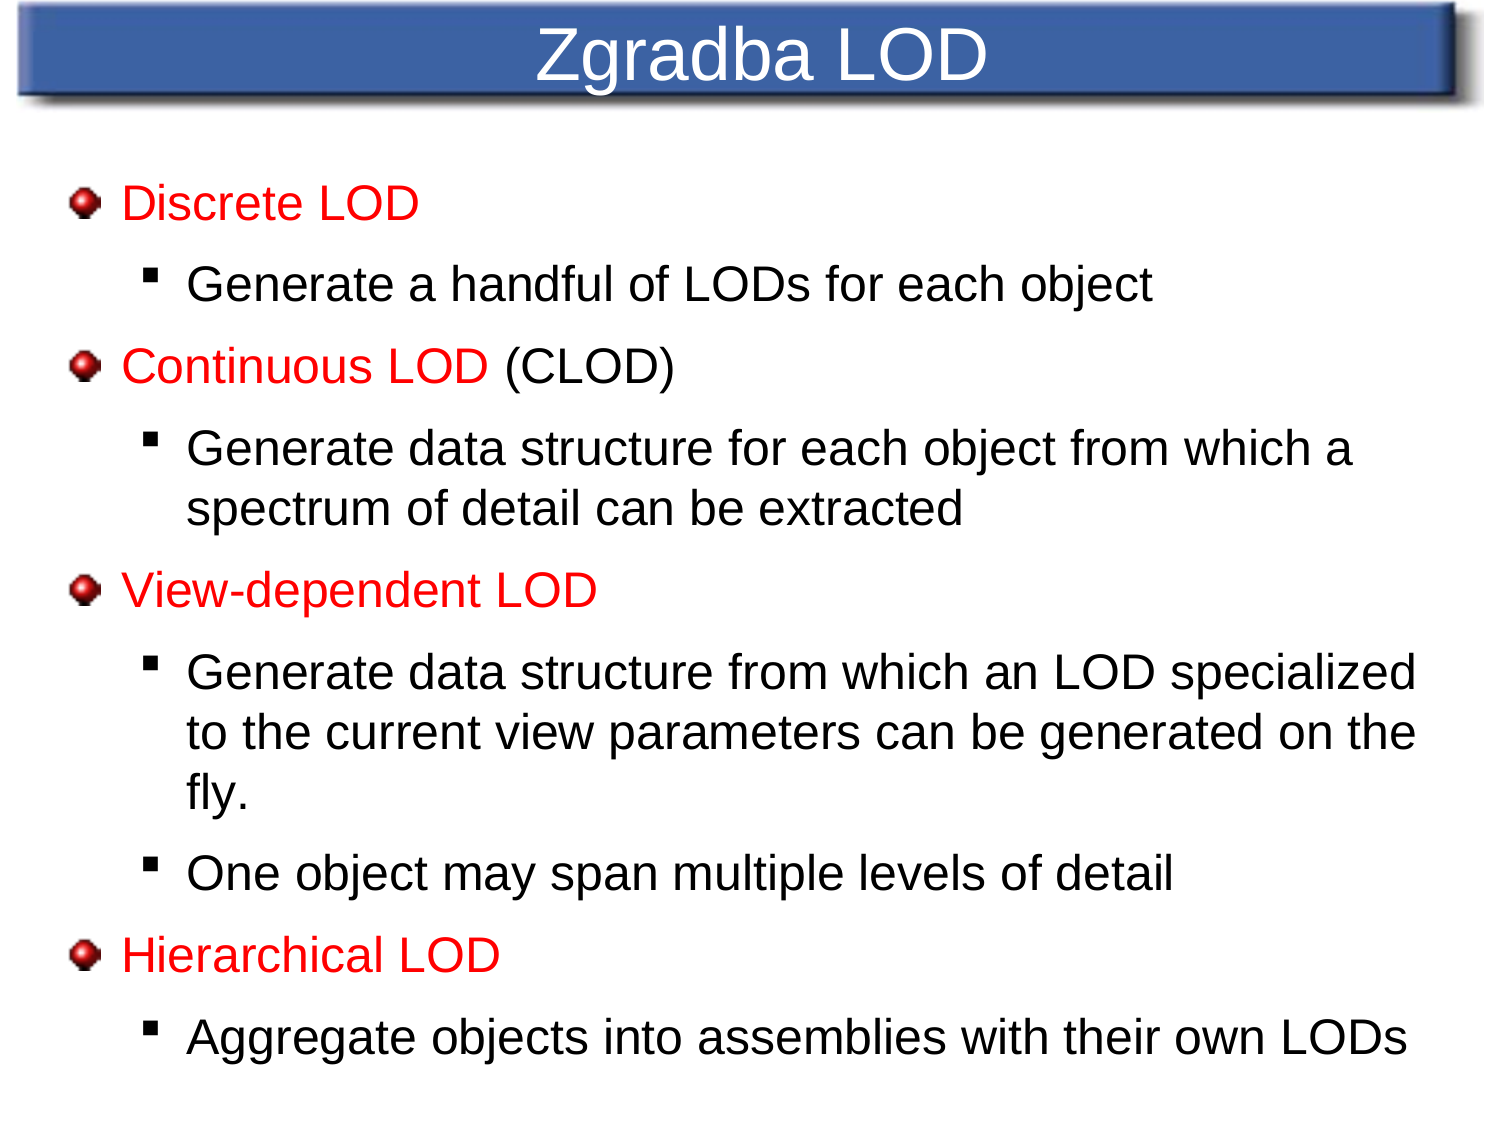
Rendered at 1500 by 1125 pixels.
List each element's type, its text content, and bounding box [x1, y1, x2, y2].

list Discrete LOD Generate a handful of LODs for each object Continuous LOD (CLOD) Generate data structure for each object from which a spectrum of detail can be extracted View-dependent LOD Generate data structure from which an LOD specialized to the current view parameters can be generated on the fly. One object may span multiple levels of detail Hierarchical LOD Aggregate objects into assemblies with their own LODs [50, 162, 1463, 1088]
picture [16, 0, 1484, 113]
title Zgradba LOD [24, 0, 1500, 103]
